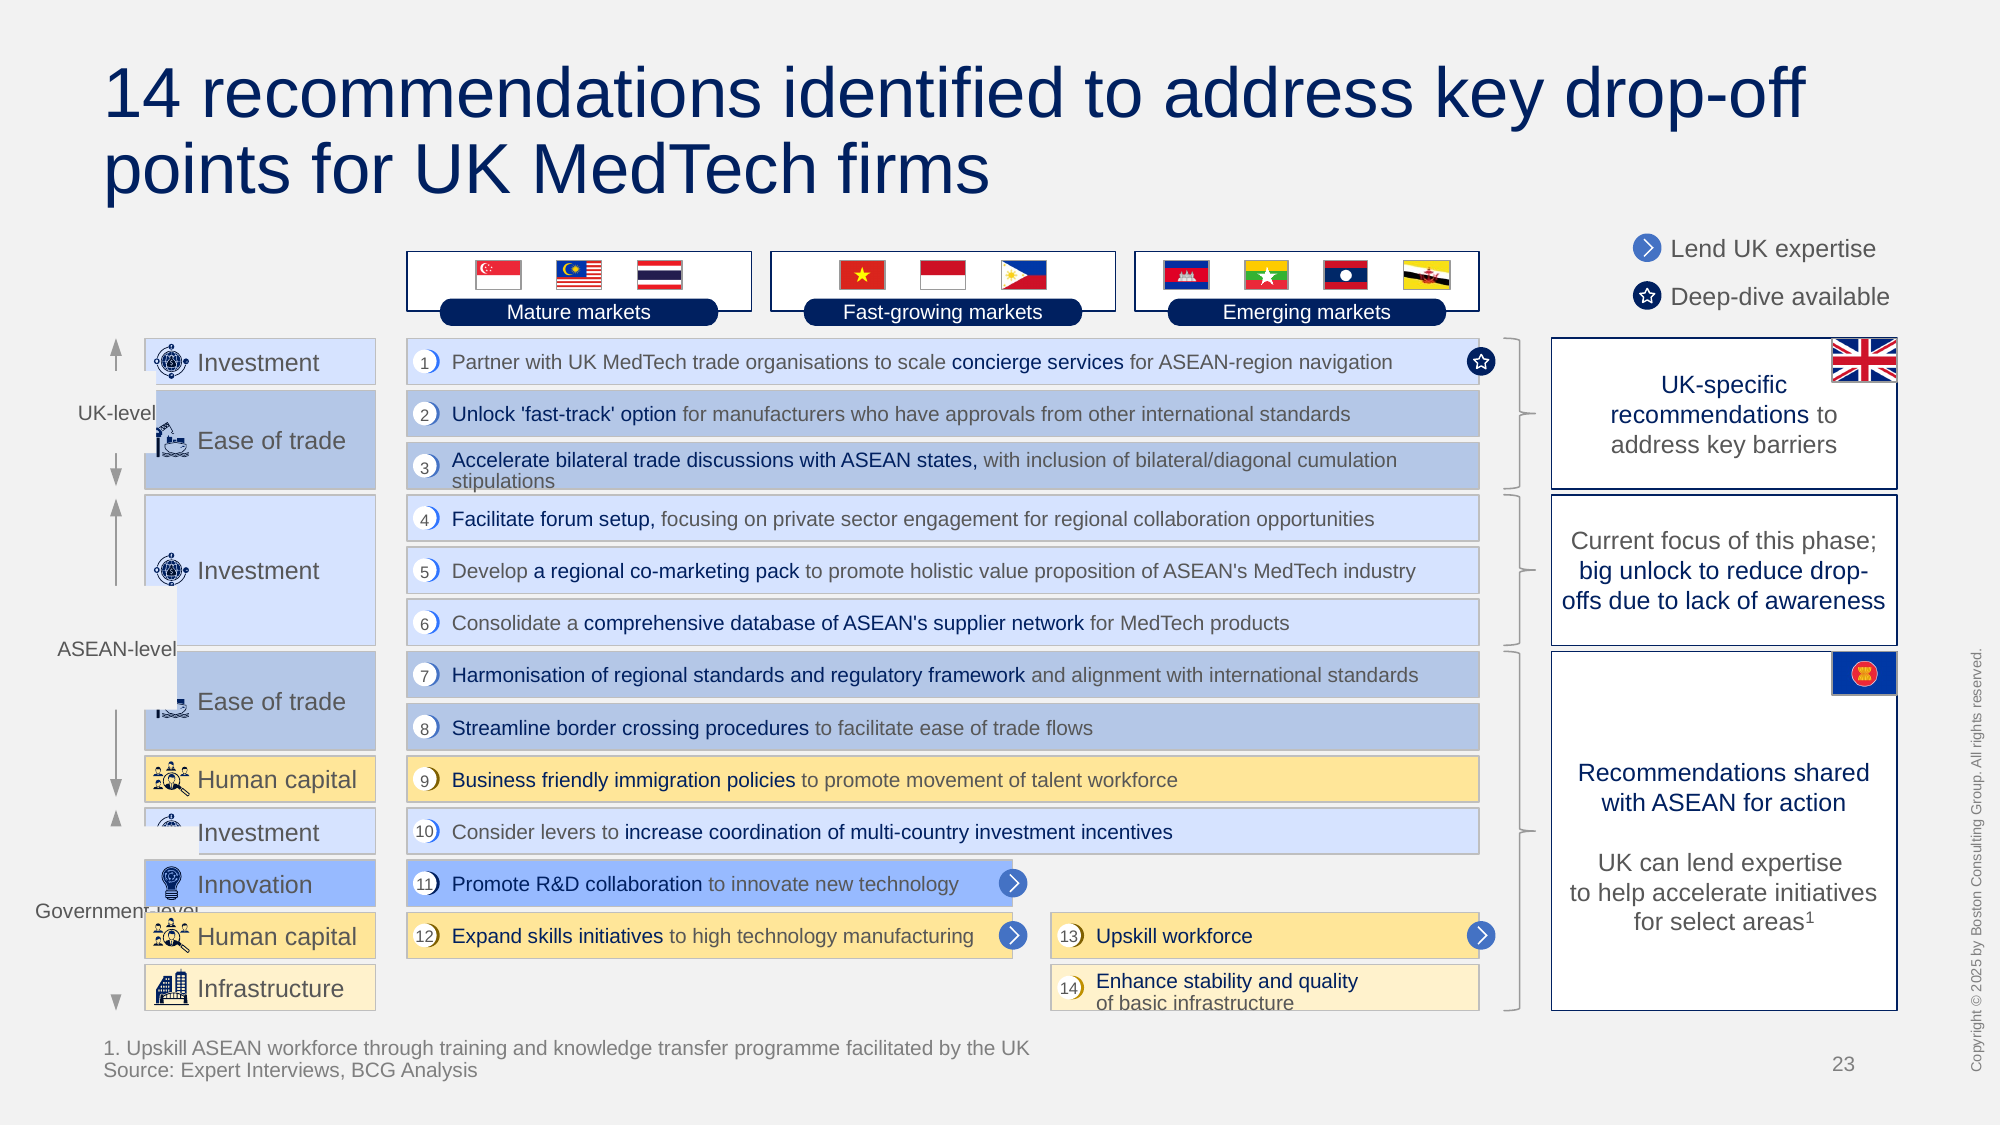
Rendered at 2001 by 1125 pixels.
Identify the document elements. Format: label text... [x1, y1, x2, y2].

picture [1832, 652, 1897, 695]
text_box Infrastructure [145, 964, 375, 1011]
text_box [429, 767, 440, 791]
text_box Enhance stability and quality of basic infrastructure [1051, 964, 1479, 1011]
text_box 7 [413, 662, 437, 687]
text_box Partner with UK MedTech trade organisations to scale concierge services for ASEAN-region navigation [407, 338, 1479, 385]
text_box [153, 343, 189, 379]
text_box 14 [1057, 975, 1081, 1000]
text_box [429, 506, 440, 530]
text_box [1072, 975, 1085, 1000]
text_box UK-level [103, 371, 129, 454]
text_box Lend UK expertise [1670, 232, 1897, 263]
text_box [428, 923, 440, 948]
text_box Promote R&D collaboration to innovate new technology [407, 860, 1013, 906]
text_box [427, 401, 440, 426]
text_box [1072, 923, 1085, 948]
text_box Human capital [145, 912, 375, 959]
picture [638, 261, 682, 289]
picture [1245, 261, 1288, 289]
text_box [154, 968, 190, 1006]
text_box Ease of trade [145, 390, 375, 489]
text_box [1466, 347, 1496, 376]
text_box Deep-dive available [1670, 280, 1897, 311]
text_box [406, 251, 752, 311]
text_box Business friendly immigration policies to promote movement of talent workforce [407, 756, 1479, 802]
text_box Investment [145, 495, 375, 645]
text_box Expand skills initiatives to high technology manufacturing [407, 912, 1013, 959]
text_box 9 [413, 767, 437, 791]
text_box [429, 871, 440, 895]
text_box 6 [413, 610, 437, 635]
text_box [429, 819, 440, 843]
text_box 5 [413, 558, 437, 582]
picture [921, 261, 965, 289]
text_box Harmonisation of regional standards and regulatory framework and alignment with international standards [407, 651, 1479, 698]
text_box 11 [413, 871, 437, 895]
picture [557, 261, 601, 289]
text_box 4 [413, 506, 437, 530]
text_box [1134, 251, 1480, 311]
text_box [157, 813, 181, 826]
text_box Consolidate a comprehensive database of ASEAN's supplier network for MedTech products [407, 599, 1479, 645]
picture [1324, 261, 1367, 289]
text_box ASEAN-level [103, 585, 129, 710]
text_box 8 [413, 714, 437, 739]
text_box 1. Upskill ASEAN workforce through training and knowledge transfer programme facilitated by the UK Source: Expert Interviews, BCG Analysis [103, 1037, 1585, 1082]
text_box UK-specific recommendations to address key barriers [1552, 338, 1897, 489]
text_box [1632, 281, 1662, 310]
text_box Develop a regional co-marketing pack to promote holistic value proposition of ASEAN's MedTech industry [407, 547, 1479, 593]
picture [476, 261, 520, 289]
text_box [426, 610, 440, 635]
text_box [161, 866, 182, 901]
text_box [998, 868, 1028, 898]
text_box [166, 761, 177, 771]
text_box 13 [1057, 923, 1081, 948]
text_box Upskill workforce [1051, 912, 1479, 959]
picture [840, 261, 884, 289]
text_box 10 [413, 819, 437, 843]
text_box Fast-growing markets [803, 298, 1083, 326]
text_box Ease of trade [145, 651, 375, 750]
text_box Human capital [145, 756, 375, 802]
text_box [153, 917, 190, 953]
text_box [153, 766, 190, 797]
text_box Innovation [145, 860, 375, 906]
text_box Recommendations shared with ASEAN for action UK can lend expertise to help accelerate initiatives for select areas1 [1552, 651, 1897, 1011]
title 14 recommendations identified to address key drop-off points for UK MedTech firms [103, 55, 1897, 211]
text_box 12 [413, 923, 437, 948]
picture [1832, 339, 1897, 382]
text_box [1466, 921, 1496, 950]
text_box Facilitate forum setup, focusing on private sector engagement for regional collaboration opportunities [407, 495, 1479, 541]
text_box [429, 454, 440, 478]
text_box 1 [413, 349, 437, 374]
picture [1164, 261, 1209, 289]
text_box Consider levers to increase coordination of multi-country investment incentives [407, 808, 1479, 854]
text_box [162, 435, 189, 458]
text_box 2 [413, 401, 437, 426]
text_box [162, 699, 189, 719]
text_box Accelerate bilateral trade discussions with ASEAN states, with inclusion of bilateral/diagonal cumulation stipulations [407, 443, 1479, 489]
picture [1002, 261, 1046, 289]
text_box Emerging markets [1167, 298, 1447, 326]
text_box [429, 558, 440, 582]
text_box Unlock 'fast-track' option for manufacturers who have approvals from other international standards [407, 390, 1479, 437]
text_box Investment [145, 808, 375, 854]
text_box Government-level [103, 826, 129, 995]
text_box Streamline border crossing procedures to facilitate ease of trade flows [407, 704, 1479, 750]
text_box Current focus of this phase; big unlock to reduce drop- offs due to lack of awareness [1552, 495, 1897, 645]
text_box [1632, 233, 1662, 262]
text_box [427, 714, 440, 739]
text_box Investment [145, 338, 375, 385]
text_box [428, 662, 440, 687]
text_box [153, 552, 189, 585]
text_box [771, 251, 1116, 311]
text_box [427, 349, 440, 374]
text_box [153, 779, 164, 790]
text_box [156, 422, 175, 458]
text_box [998, 921, 1028, 950]
text_box 3 [413, 454, 437, 478]
picture [1404, 261, 1450, 289]
text_box [153, 936, 164, 946]
text_box Mature markets [439, 298, 719, 326]
